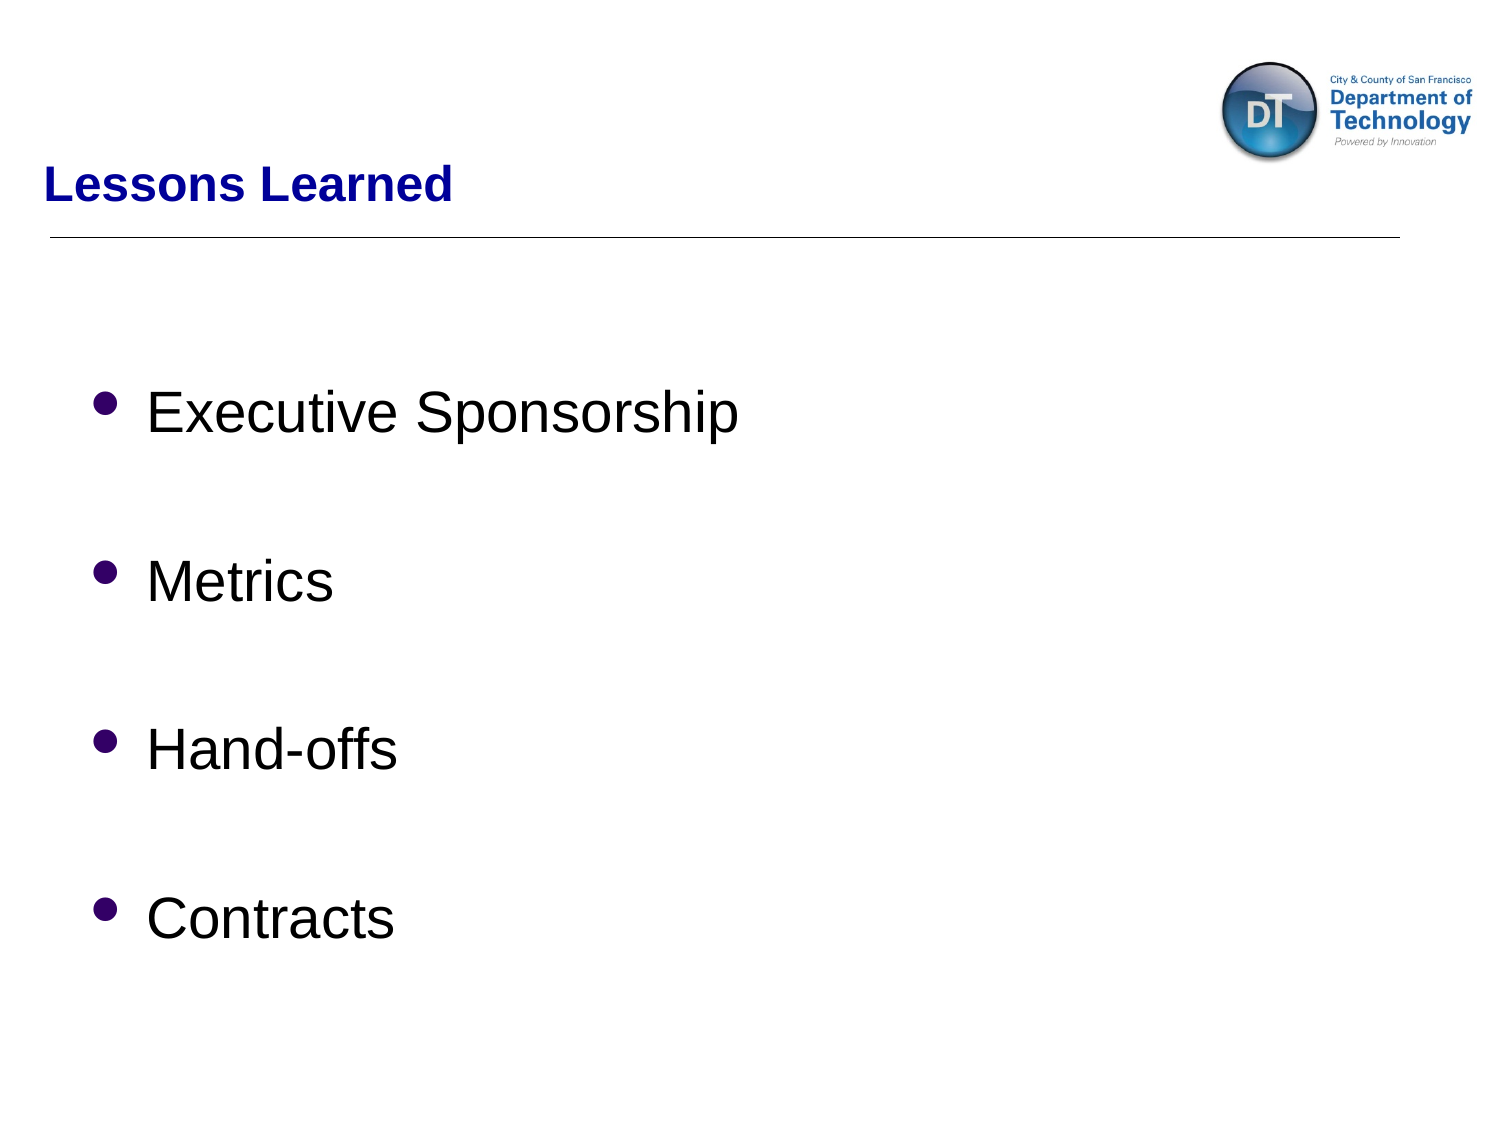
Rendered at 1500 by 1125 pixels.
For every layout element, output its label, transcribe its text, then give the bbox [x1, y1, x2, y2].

list Executive Sponsorship Metrics Hand-offs Contracts [75, 282, 1426, 1006]
picture [1216, 59, 1477, 167]
title Lessons Learned [28, 117, 1104, 220]
